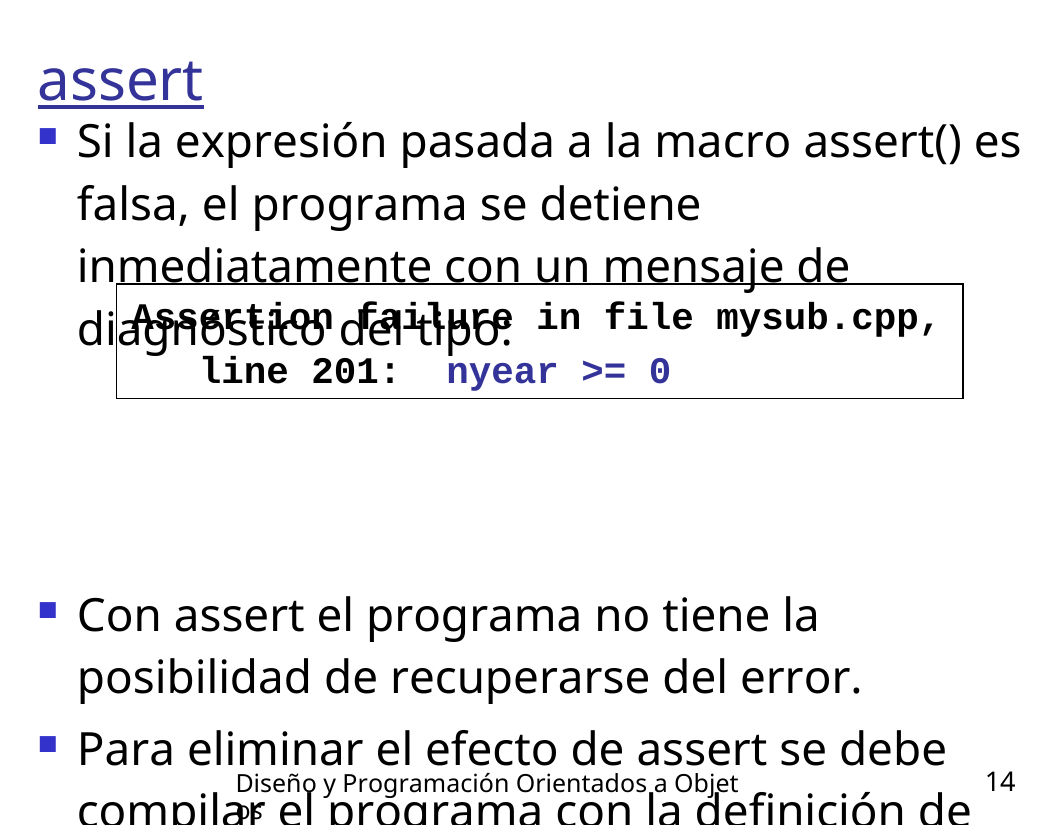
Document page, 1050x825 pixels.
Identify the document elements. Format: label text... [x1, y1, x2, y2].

list Si la expresión pasada a la macro assert() es falsa, el programa se detiene inmediatamente con un mensaje de diagnóstico del tipo: Con assert el programa no tiene la posibilidad de recuperarse del error. Para eliminar el efecto de assert se debe compilar el programa con la definición de NDEBUG para el procesador. #define NDEBUG [37, 108, 1050, 712]
text_box Assertion failure in file mysub.cpp, line 201: nyear >= 0 [116, 283, 963, 399]
title assert [37, 19, 1026, 108]
